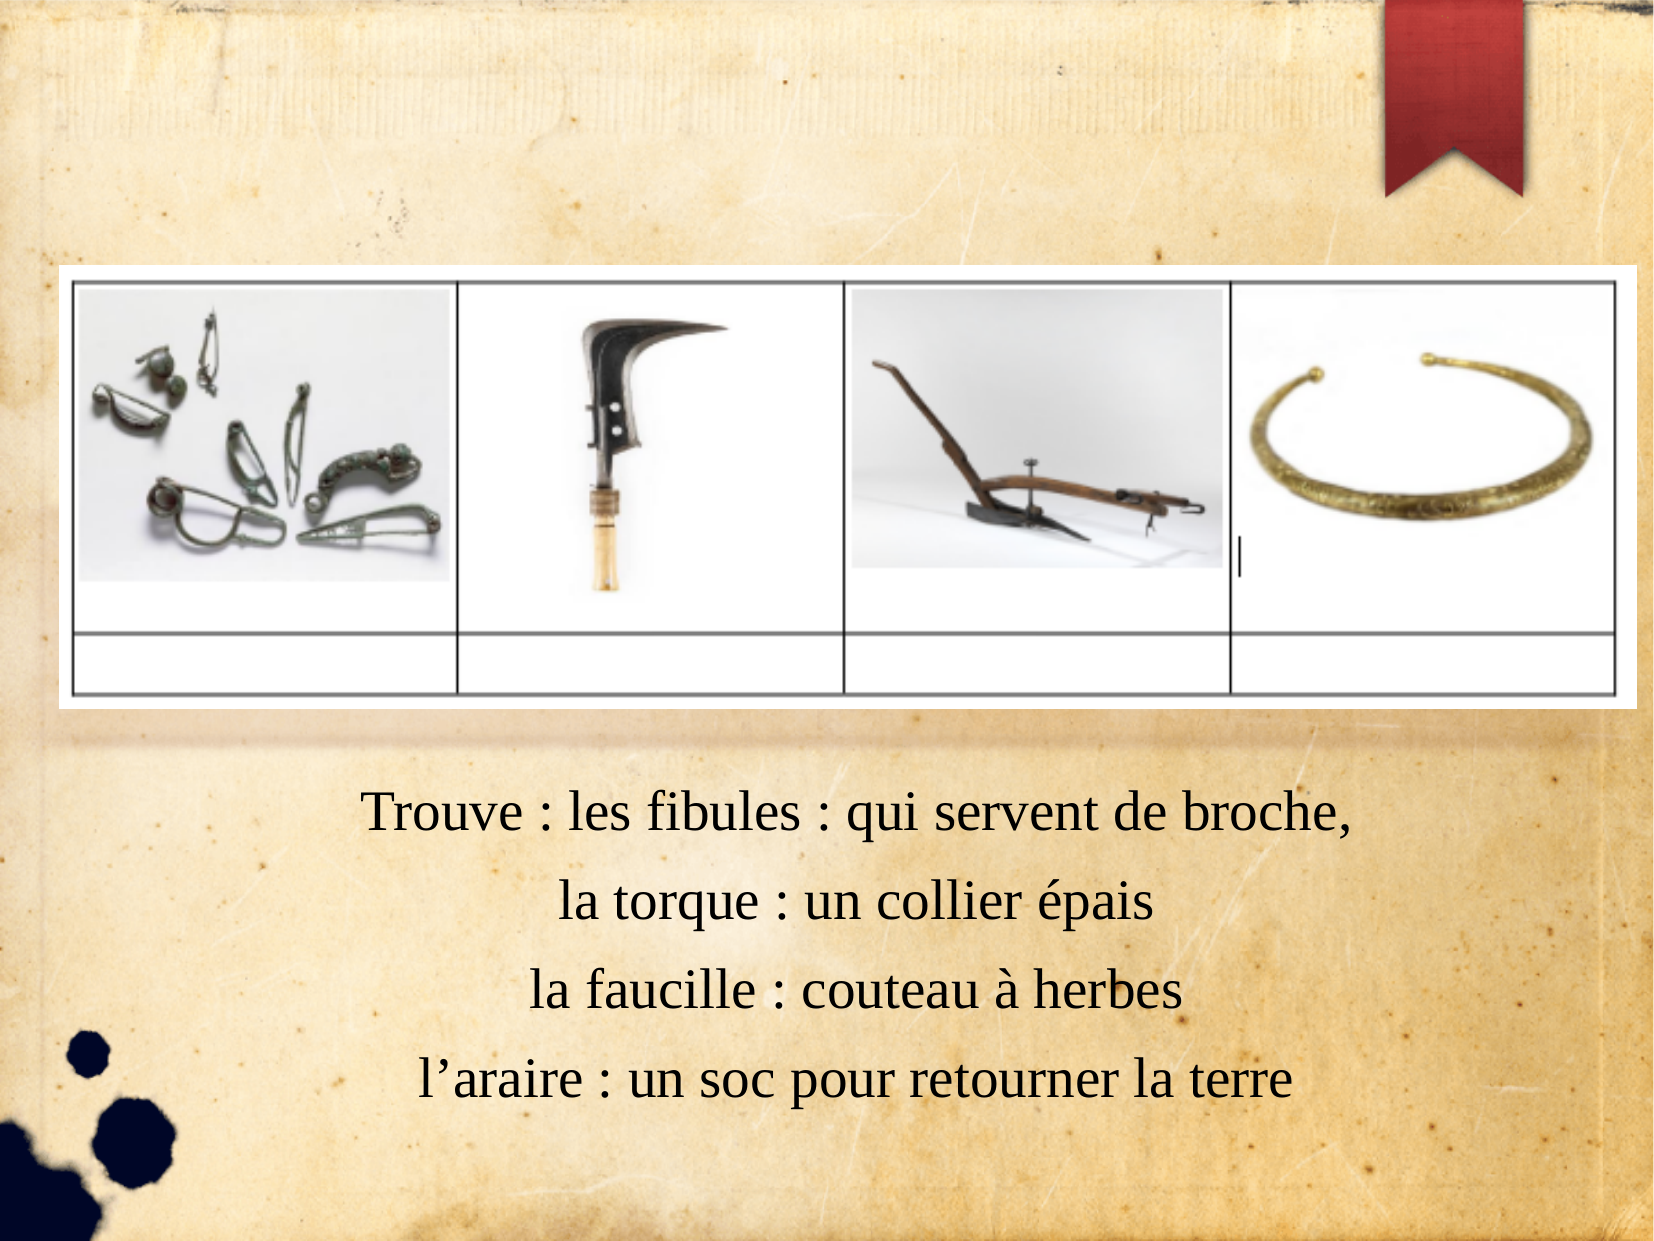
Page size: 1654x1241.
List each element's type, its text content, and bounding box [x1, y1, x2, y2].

picture [0, 0, 1654, 1241]
list Trouve : les fibules : qui servent de broche, la torque : un collier épais la faucille : couteau à herbes l’araire : un soc pour retourner la terre [82, 779, 1571, 1111]
